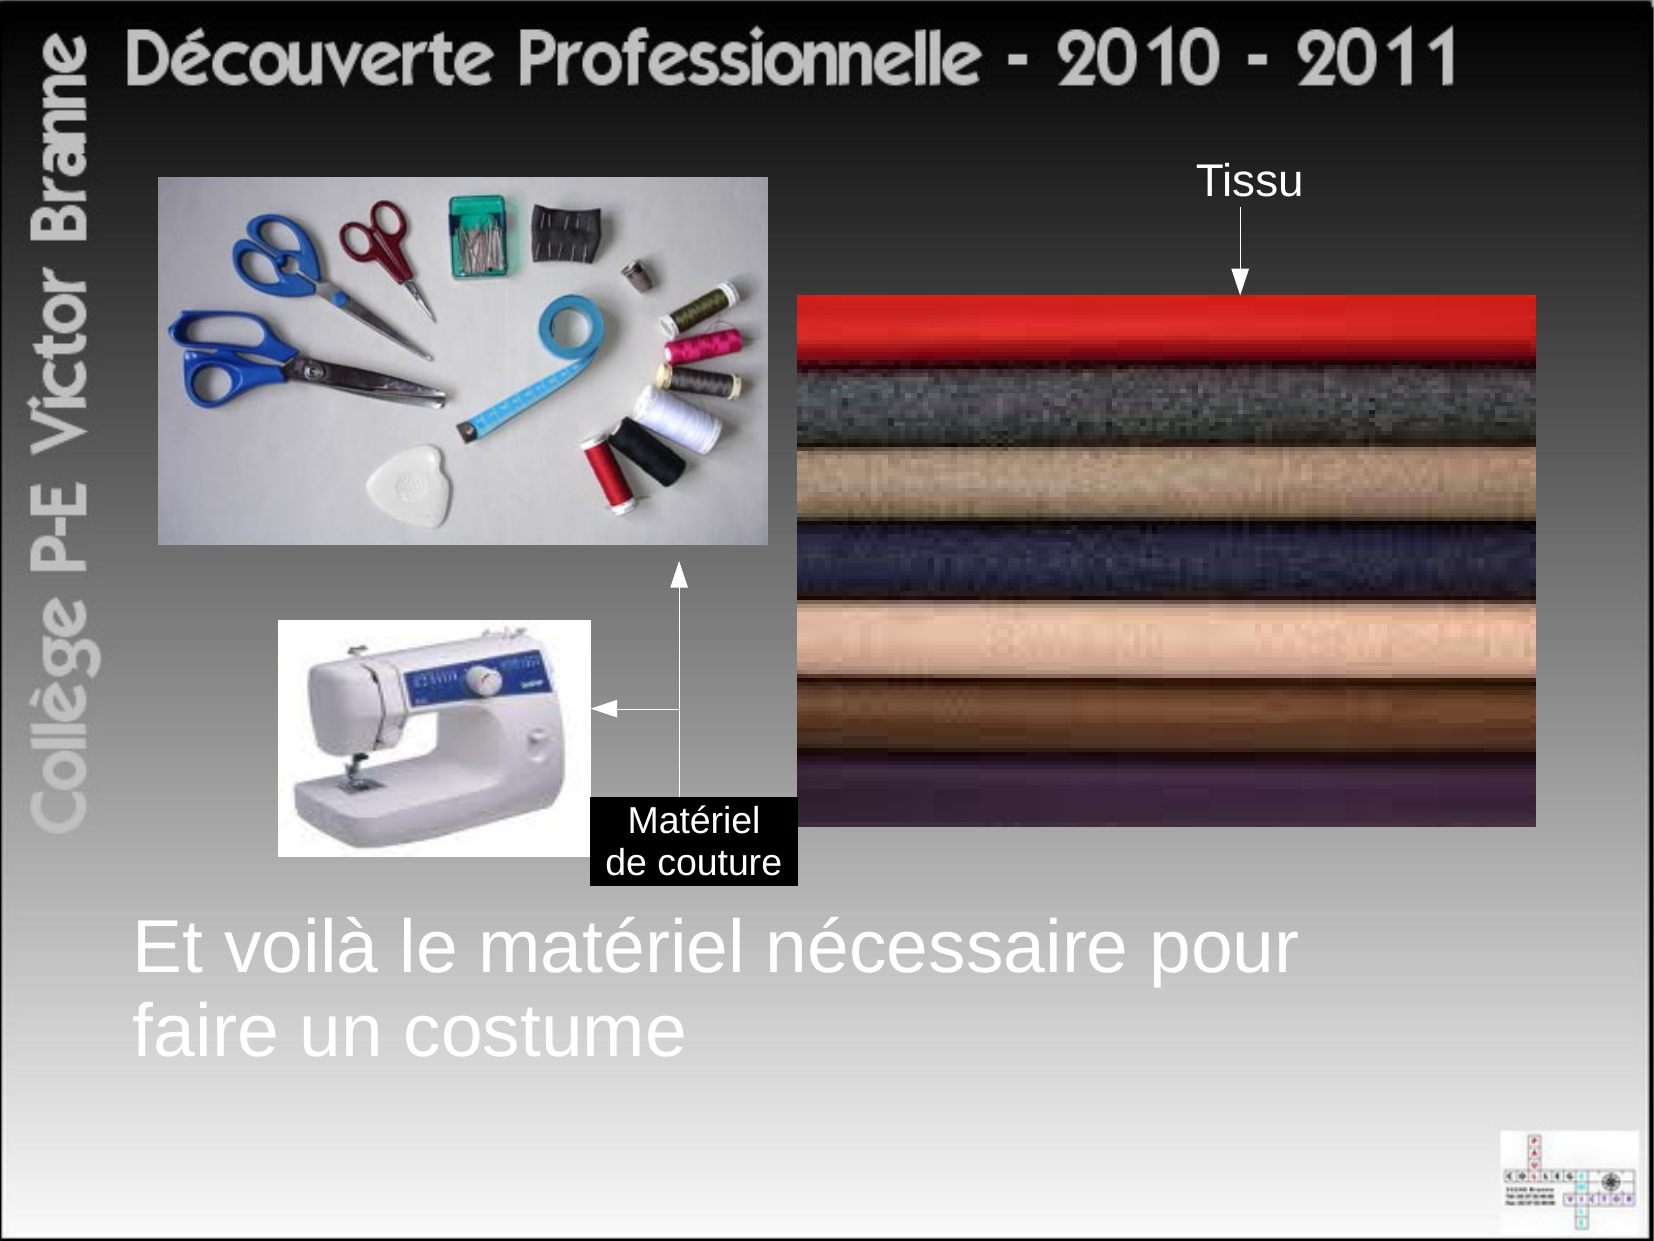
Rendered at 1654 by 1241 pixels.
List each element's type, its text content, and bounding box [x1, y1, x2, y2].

text_box Matériel de couture [590, 797, 798, 886]
picture [0, 0, 1654, 1241]
text_box Tissu [1181, 147, 1565, 256]
text_box Et voilà le matériel nécessaire pour faire un costume [118, 897, 1418, 1123]
